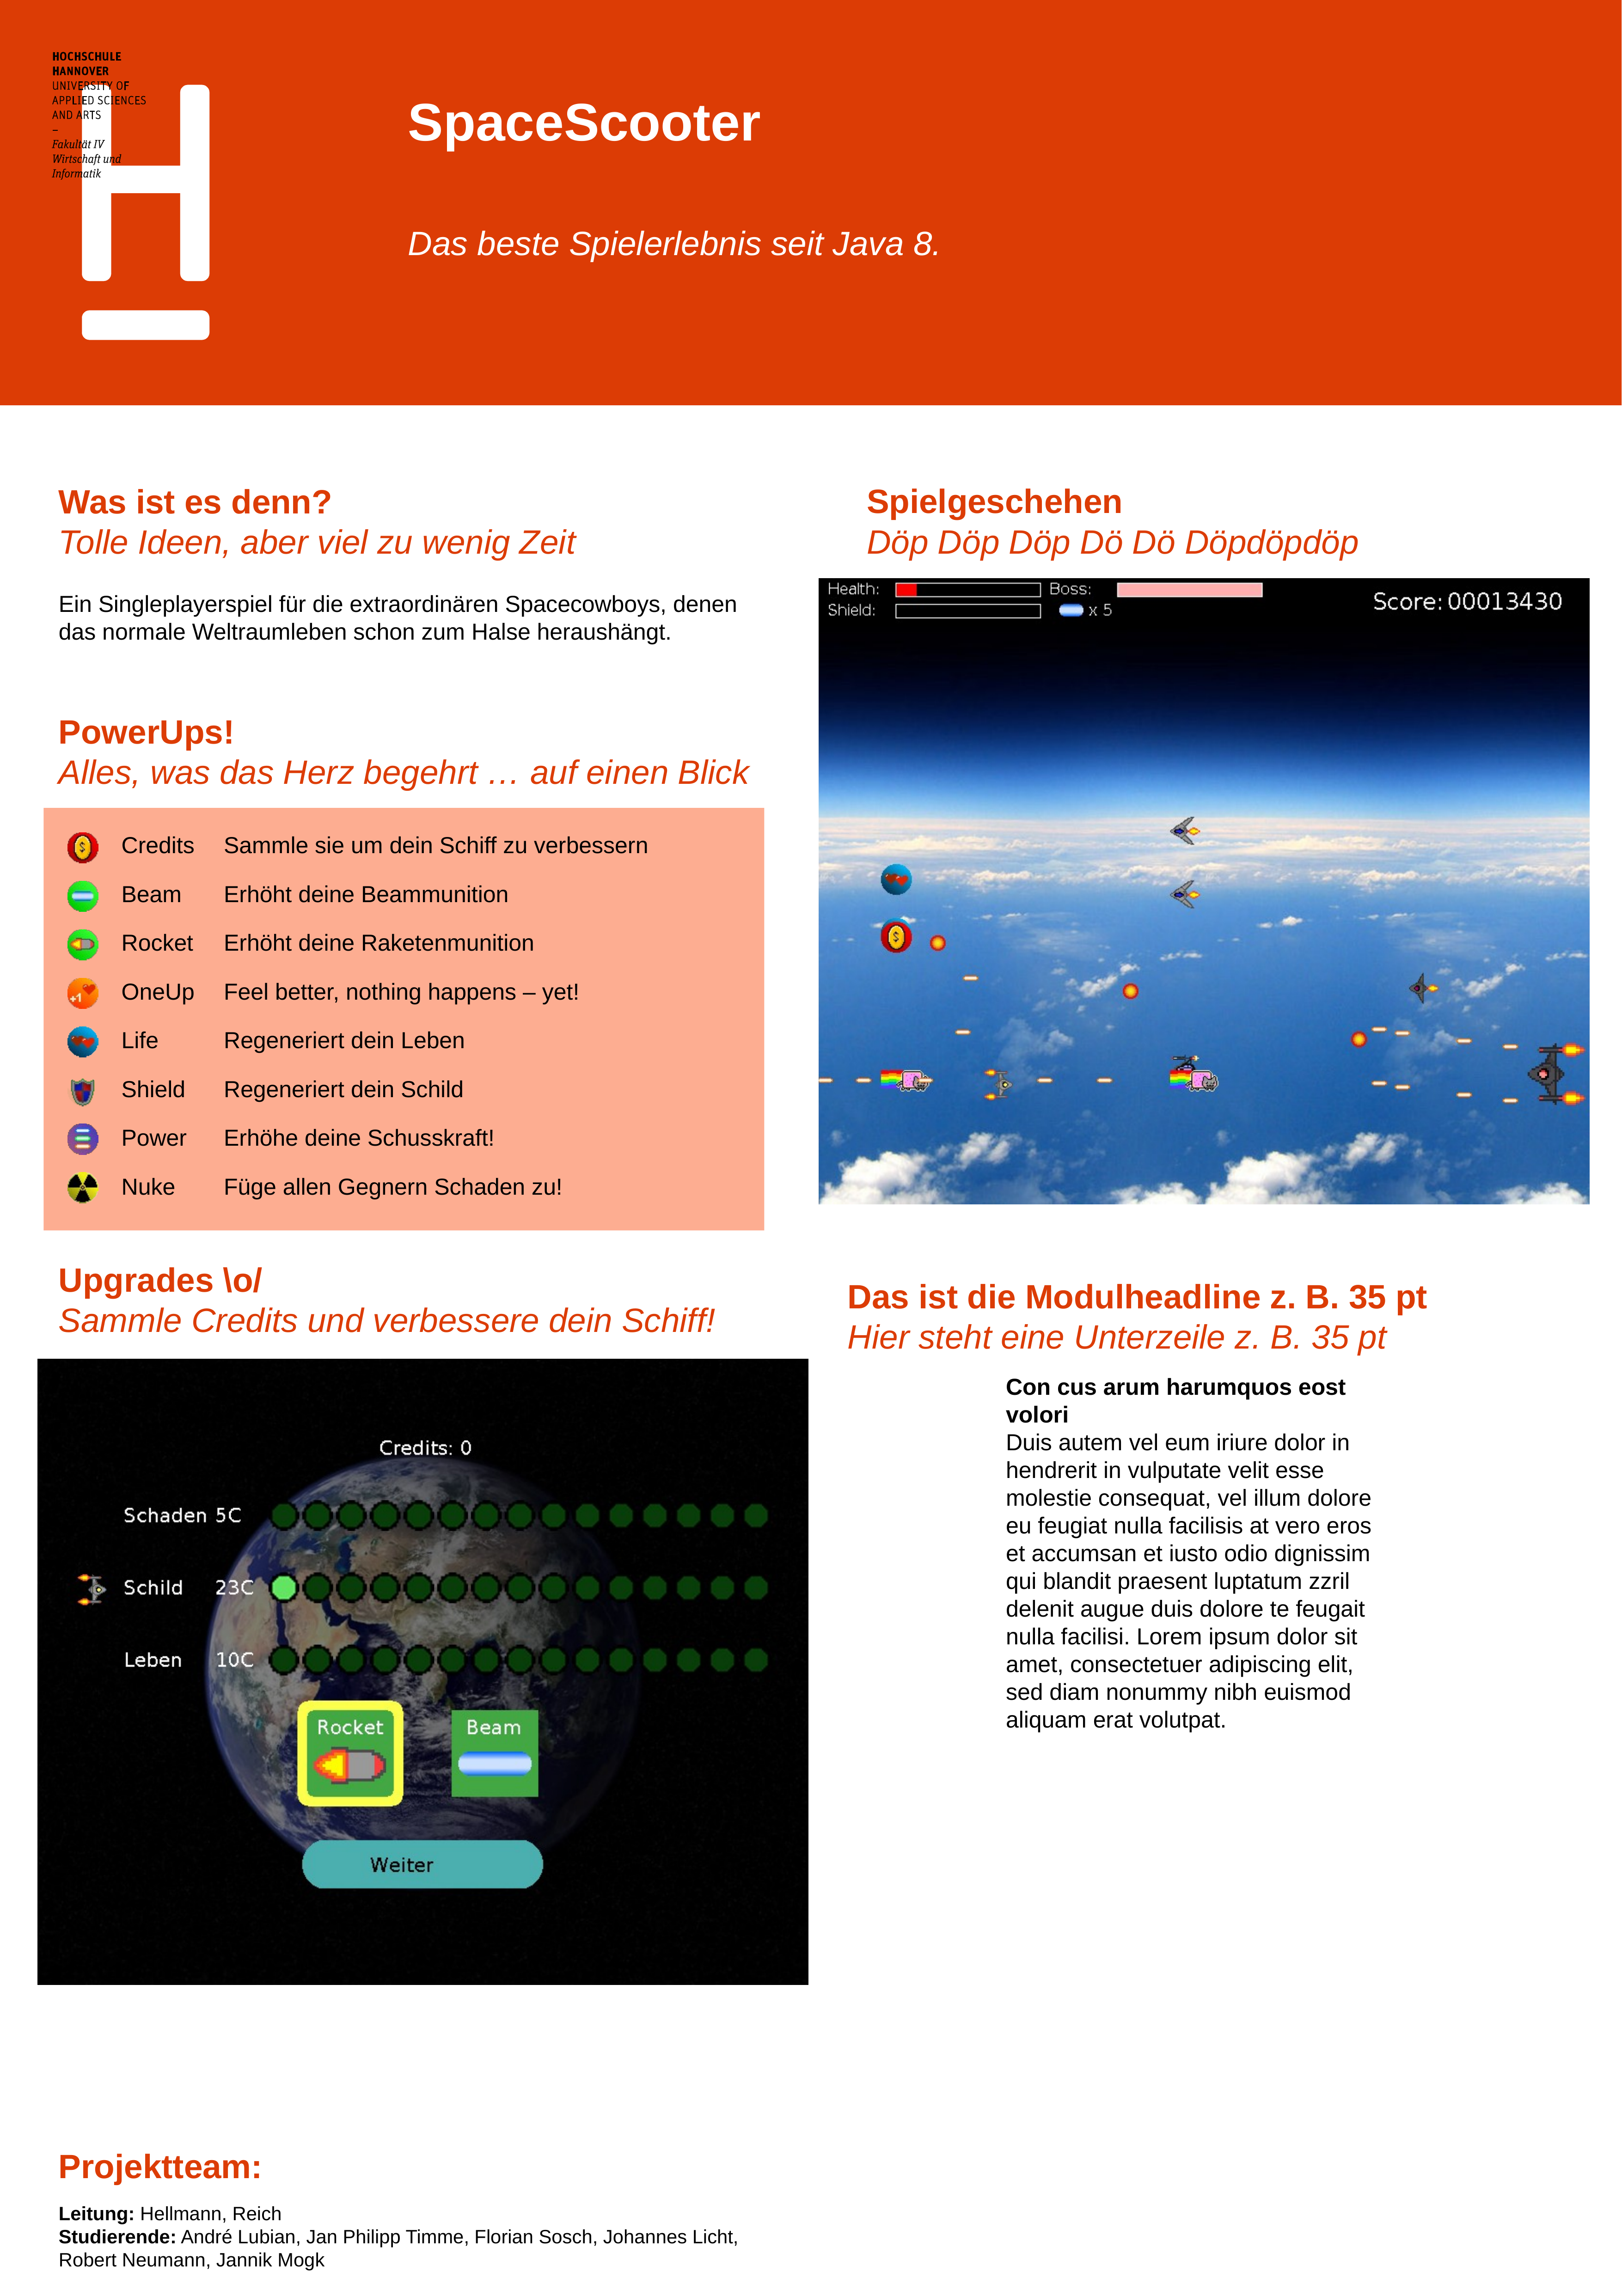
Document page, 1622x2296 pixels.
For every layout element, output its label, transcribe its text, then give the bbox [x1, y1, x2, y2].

text_box Ein Singleplayerspiel für die extraordinären Spacecowboys, denen das normale Weltraumleben schon zum Halse heraushängt. [52, 585, 762, 676]
text_box PowerUps! Alles, was das Herz begehrt … auf einen Blick [52, 706, 762, 794]
picture [67, 1075, 98, 1106]
picture [67, 1172, 98, 1203]
text_box Upgrades \o/ Sammle Credits und verbessere dein Schiff! [52, 1254, 762, 1343]
text_box Das beste Spielerlebnis seit Java 8. [401, 218, 1537, 266]
text_box Projektteam: [52, 2141, 762, 2189]
text_box Das ist die Modulheadline z. B. 35 pt Hier steht eine Unterzeile z. B. 35 pt [840, 1271, 1551, 1359]
text_box [43, 808, 765, 1231]
picture [67, 1026, 98, 1058]
text_box [0, 0, 1622, 405]
picture [67, 881, 98, 912]
text_box Was ist es denn? Tolle Ideen, aber viel zu wenig Zeit [52, 476, 762, 564]
picture [67, 1124, 98, 1155]
picture [67, 978, 98, 1009]
picture [67, 929, 98, 960]
picture [52, 51, 210, 340]
picture [37, 1359, 808, 1985]
text_box Spielgeschehen Döp Döp Döp Dö Dö Döpdöpdöp [860, 476, 1570, 564]
text_box Con cus arum harumquos eost volori Duis autem vel eum iriure dolor in hendrerit in vulputate velit esse molestie consequat, vel illum dolore eu feugiat nulla facilisis at vero eros et accumsan et iusto odio dignissim qui blandit praesent luptatum zzril delenit augue duis dolore te feugait nulla facilisi. Lorem ipsum dolor sit amet, consectetuer adipiscing elit, sed diam nonummy nibh euismod aliquam erat volutpat. [999, 1368, 1403, 1736]
text_box Credits Sammle sie um dein Schiff zu verbessern Beam Erhöht deine Beammunition Rocket Erhöht deine Raketenmunition OneUp Feel better, nothing happens – yet! Life Regeneriert dein Leben Shield Regeneriert dein Schild Power Erhöhe deine Schusskraft! Nuke Füge allen Gegnern Schaden zu! [115, 827, 748, 1203]
picture [67, 832, 98, 863]
text_box Leitung: Hellmann, Reich Studierende: André Lubian, Jan Philipp Timme, Florian Sosch, Johannes Licht, Robert Neumann, Jannik Mogk [52, 2198, 762, 2296]
picture [86, 1026, 98, 1038]
text_box SpaceScooter [401, 84, 1532, 155]
picture [819, 578, 1590, 1204]
